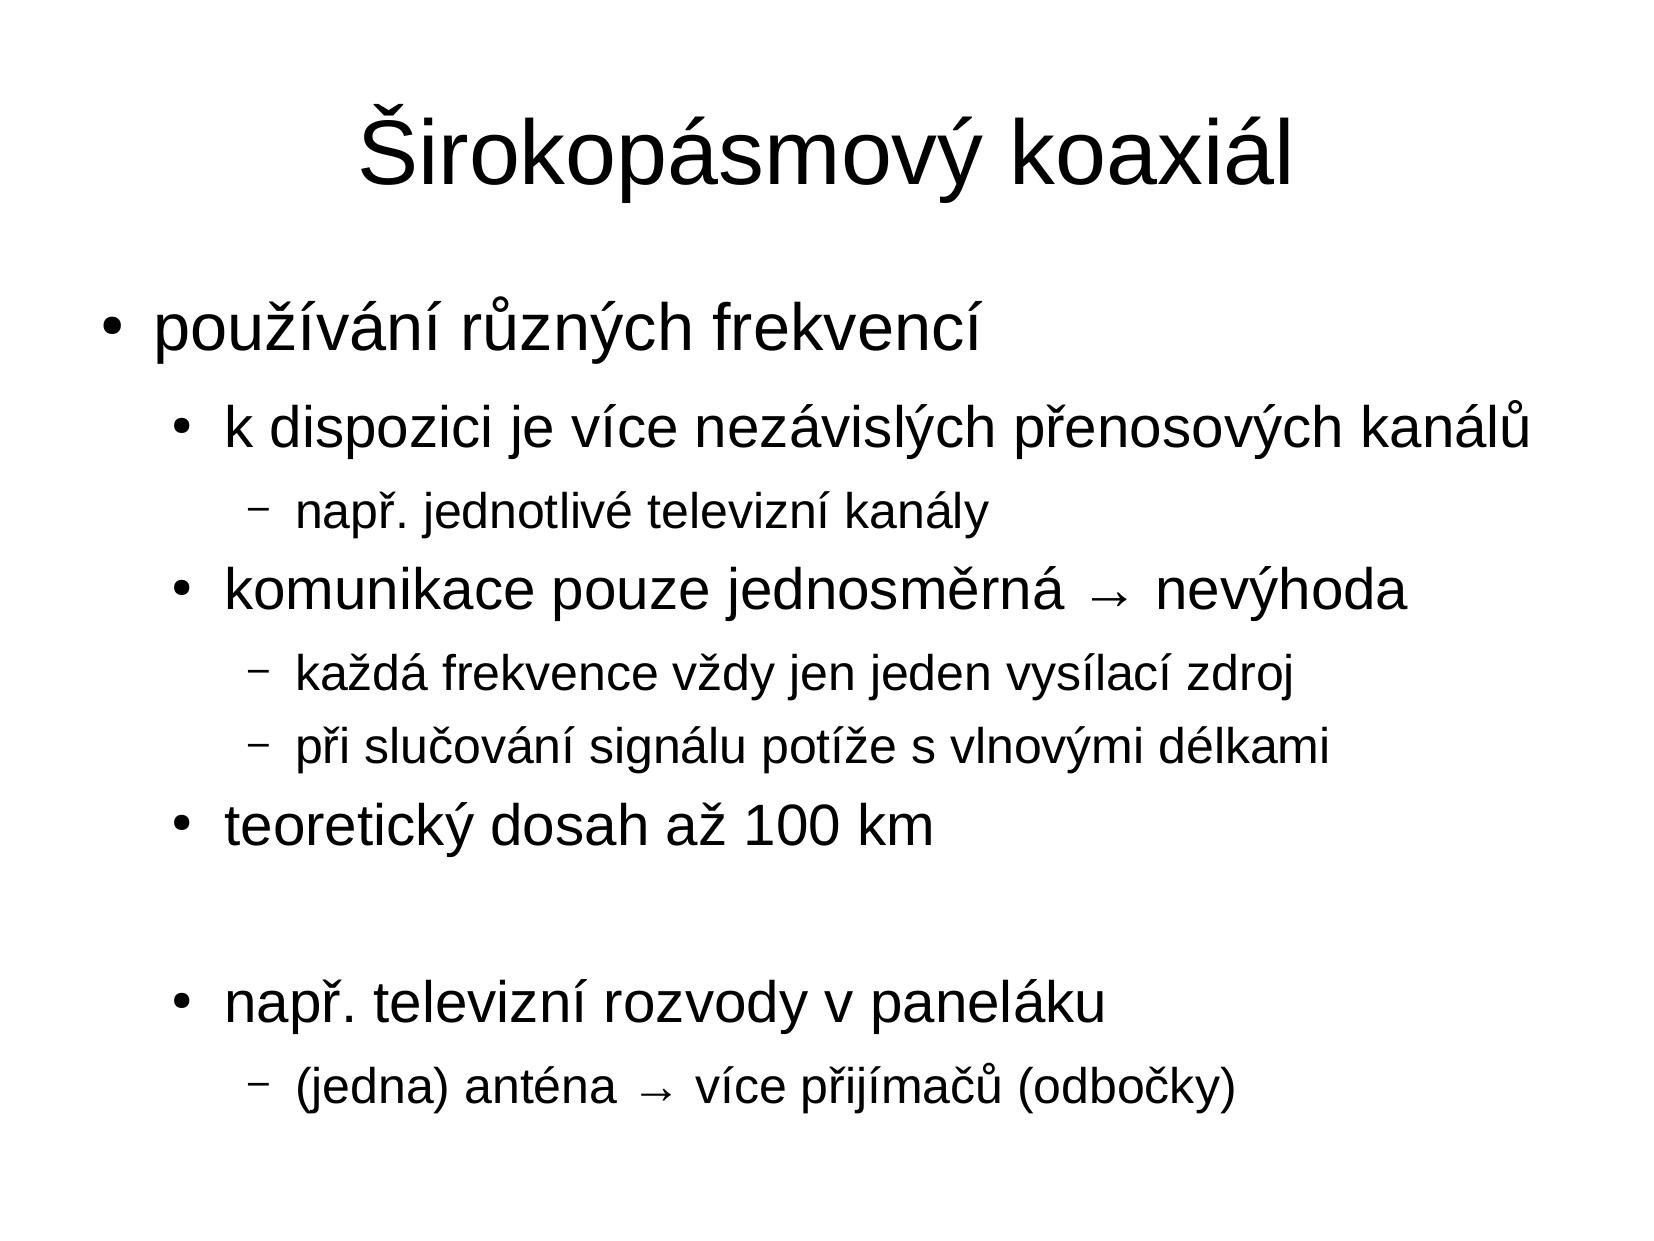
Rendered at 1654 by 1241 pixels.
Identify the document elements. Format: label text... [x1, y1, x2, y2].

list používání různých frekvencí k dispozici je více nezávislých přenosových kanálů např. jednotlivé televizní kanály komunikace pouze jednosměrná → nevýhoda každá frekvence vždy jen jeden vysílací zdroj při slučování signálu potíže s vlnovými délkami teoretický dosah až 100 km např. televizní rozvody v paneláku (jedna) anténa → více přijímačů (odbočky) [82, 290, 1571, 1114]
title Širokopásmový koaxiál [82, 49, 1571, 257]
